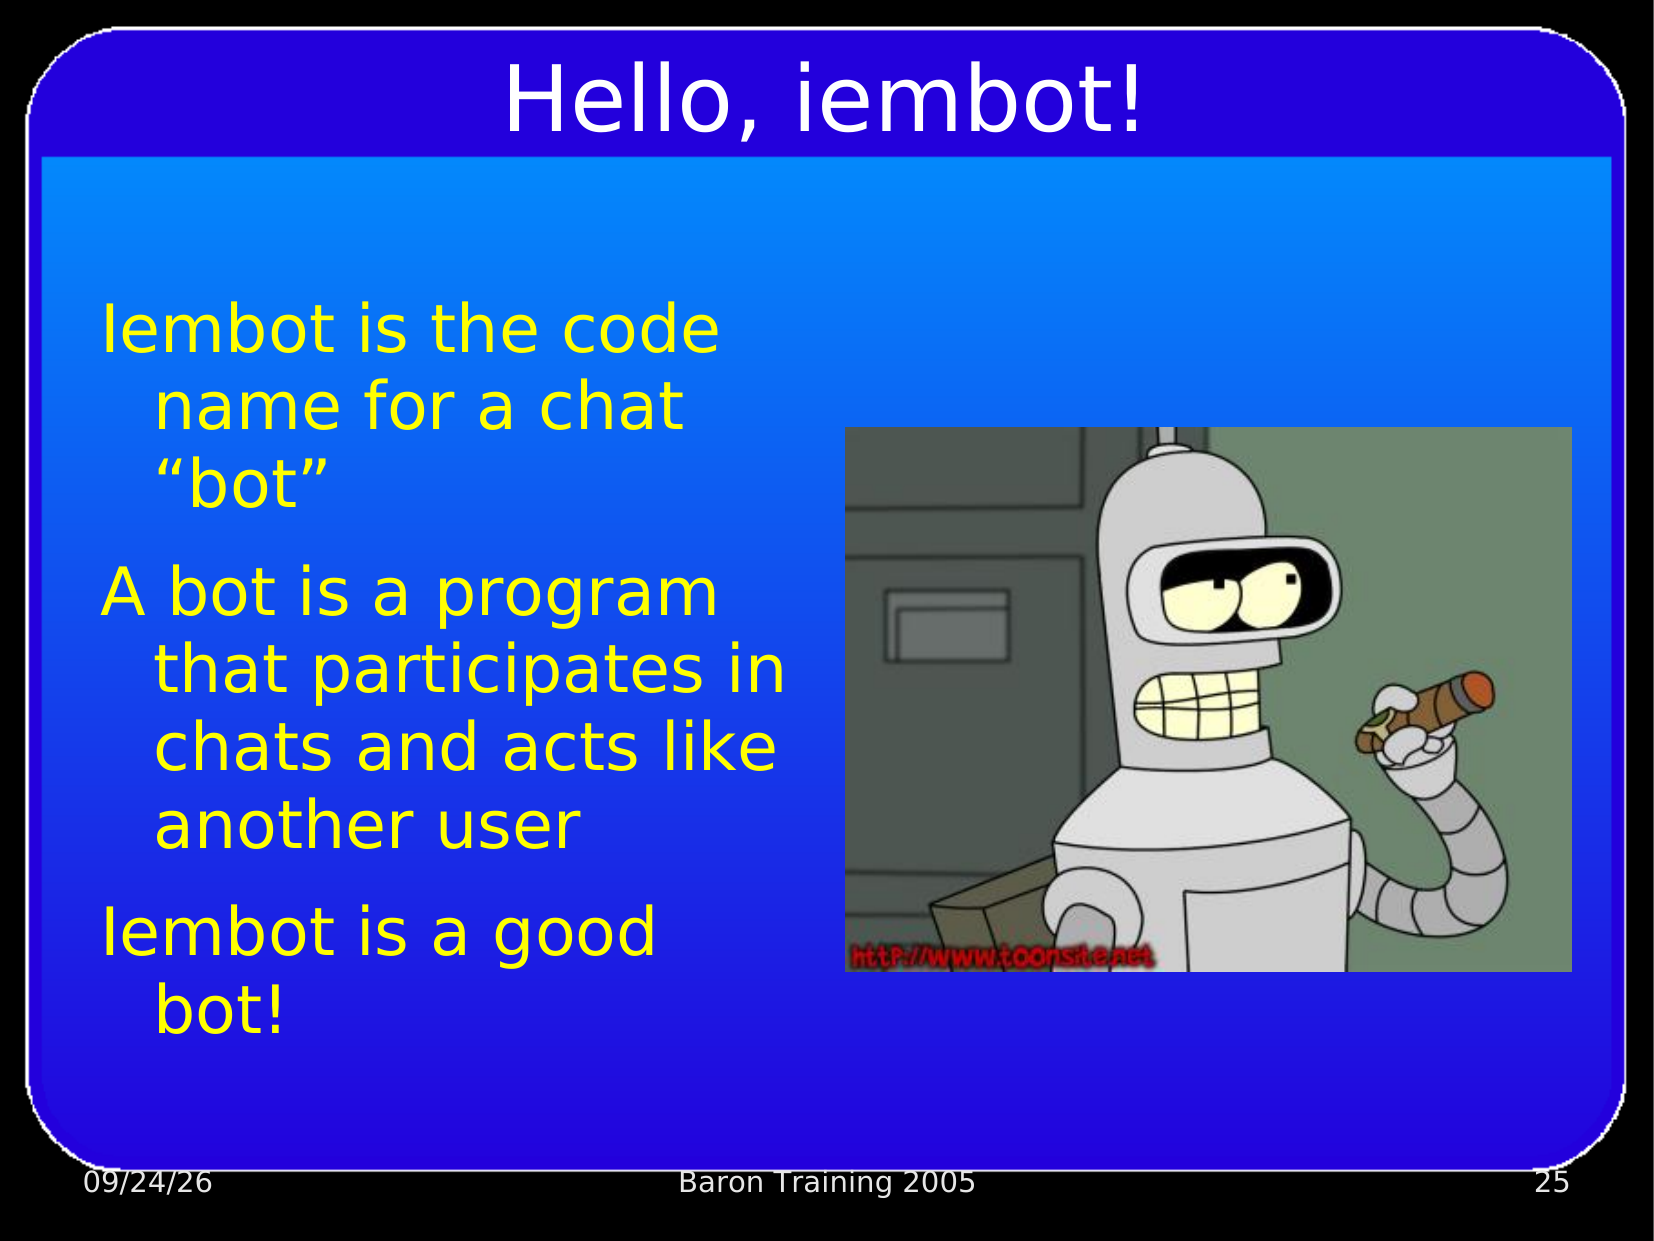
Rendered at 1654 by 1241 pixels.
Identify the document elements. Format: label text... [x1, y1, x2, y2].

picture [0, 0, 1654, 1241]
title Hello, iembot! [82, 46, 1571, 154]
list Iembot is the code name for a chat “bot” A bot is a program that participates in chats and acts like another user Iembot is a good bot! [82, 290, 809, 1109]
